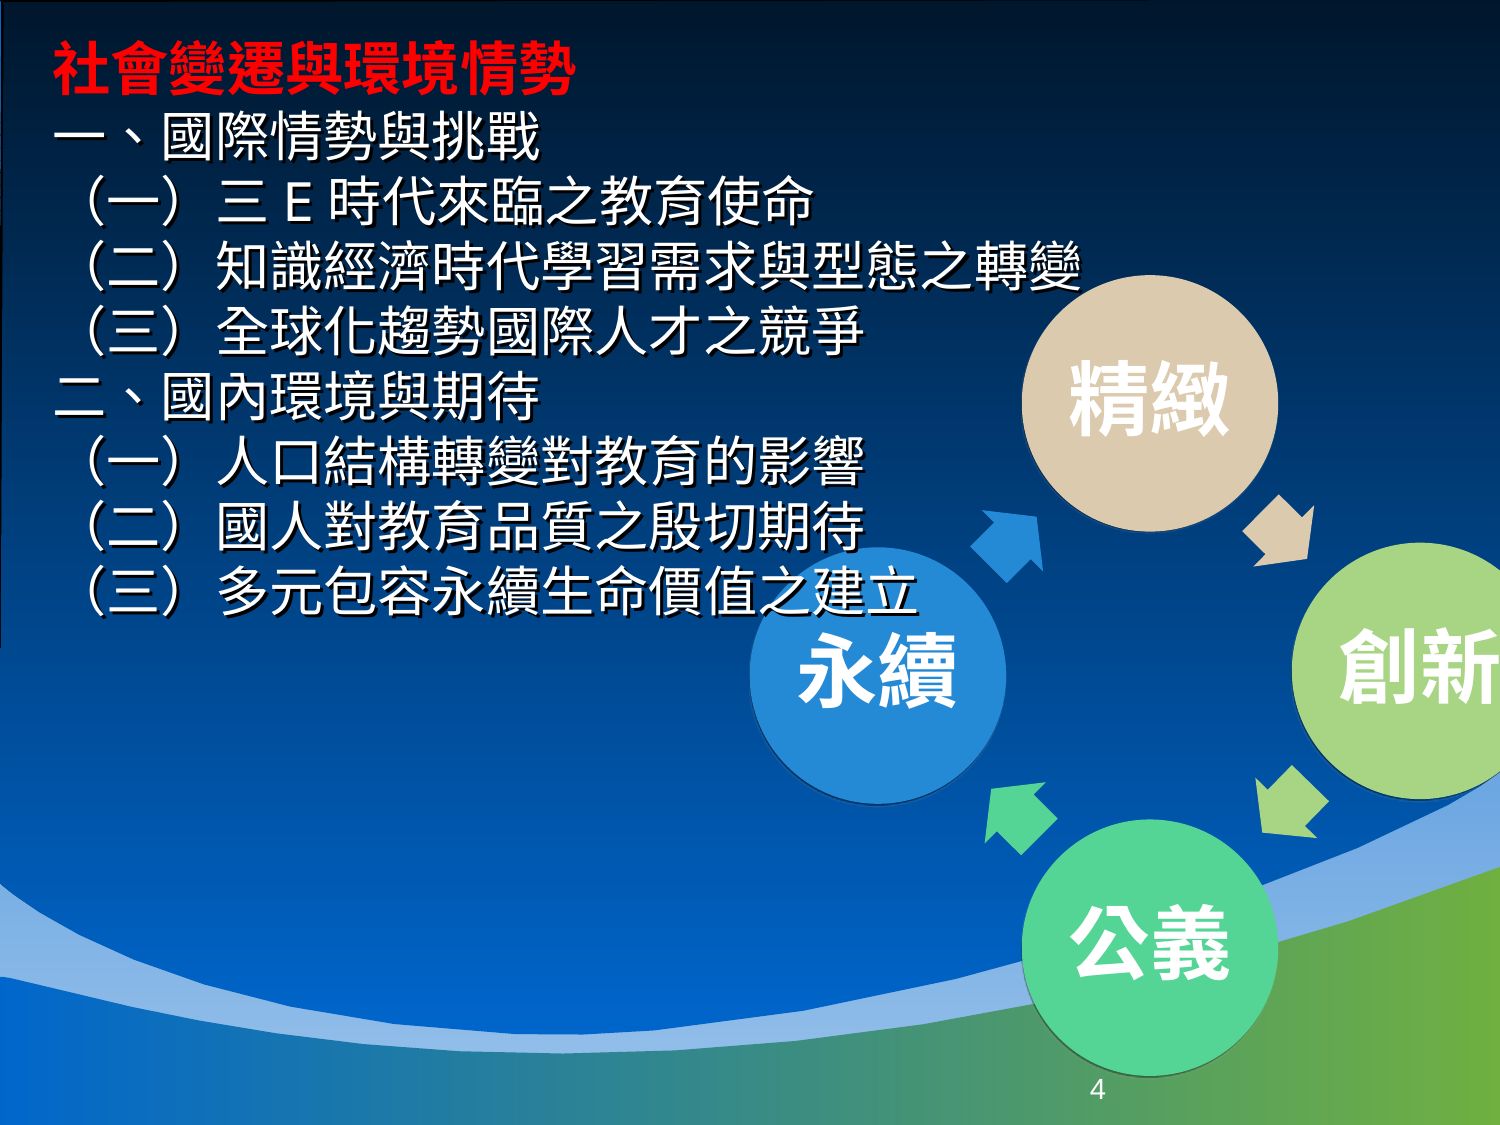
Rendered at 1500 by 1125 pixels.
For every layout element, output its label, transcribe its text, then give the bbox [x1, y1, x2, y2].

text_box 精緻 [1211, 383, 1219, 404]
text_box [1255, 765, 1330, 839]
text_box 永續 [749, 630, 1007, 804]
text_box 4 [1074, 1062, 1426, 1103]
text_box [984, 782, 1058, 856]
text_box 創新 [1291, 542, 1500, 800]
text_box 公義 [1021, 819, 1279, 1062]
text_box [1242, 494, 1315, 567]
text_box 社會變遷與環境情勢 一、國際情勢與挑戰 （一）三E時代來臨之教育使命 （二）知識經濟時代學習需求與型態之轉變 （三）全球化趨勢國際人才之競爭 二、國內環境與期待 （一）人口結構轉變對教育的影響 （二）國人對教育品質之殷切期待 （三）多元包容永續生命價值之建立 [38, 25, 1163, 630]
text_box 精緻 [1163, 275, 1279, 531]
